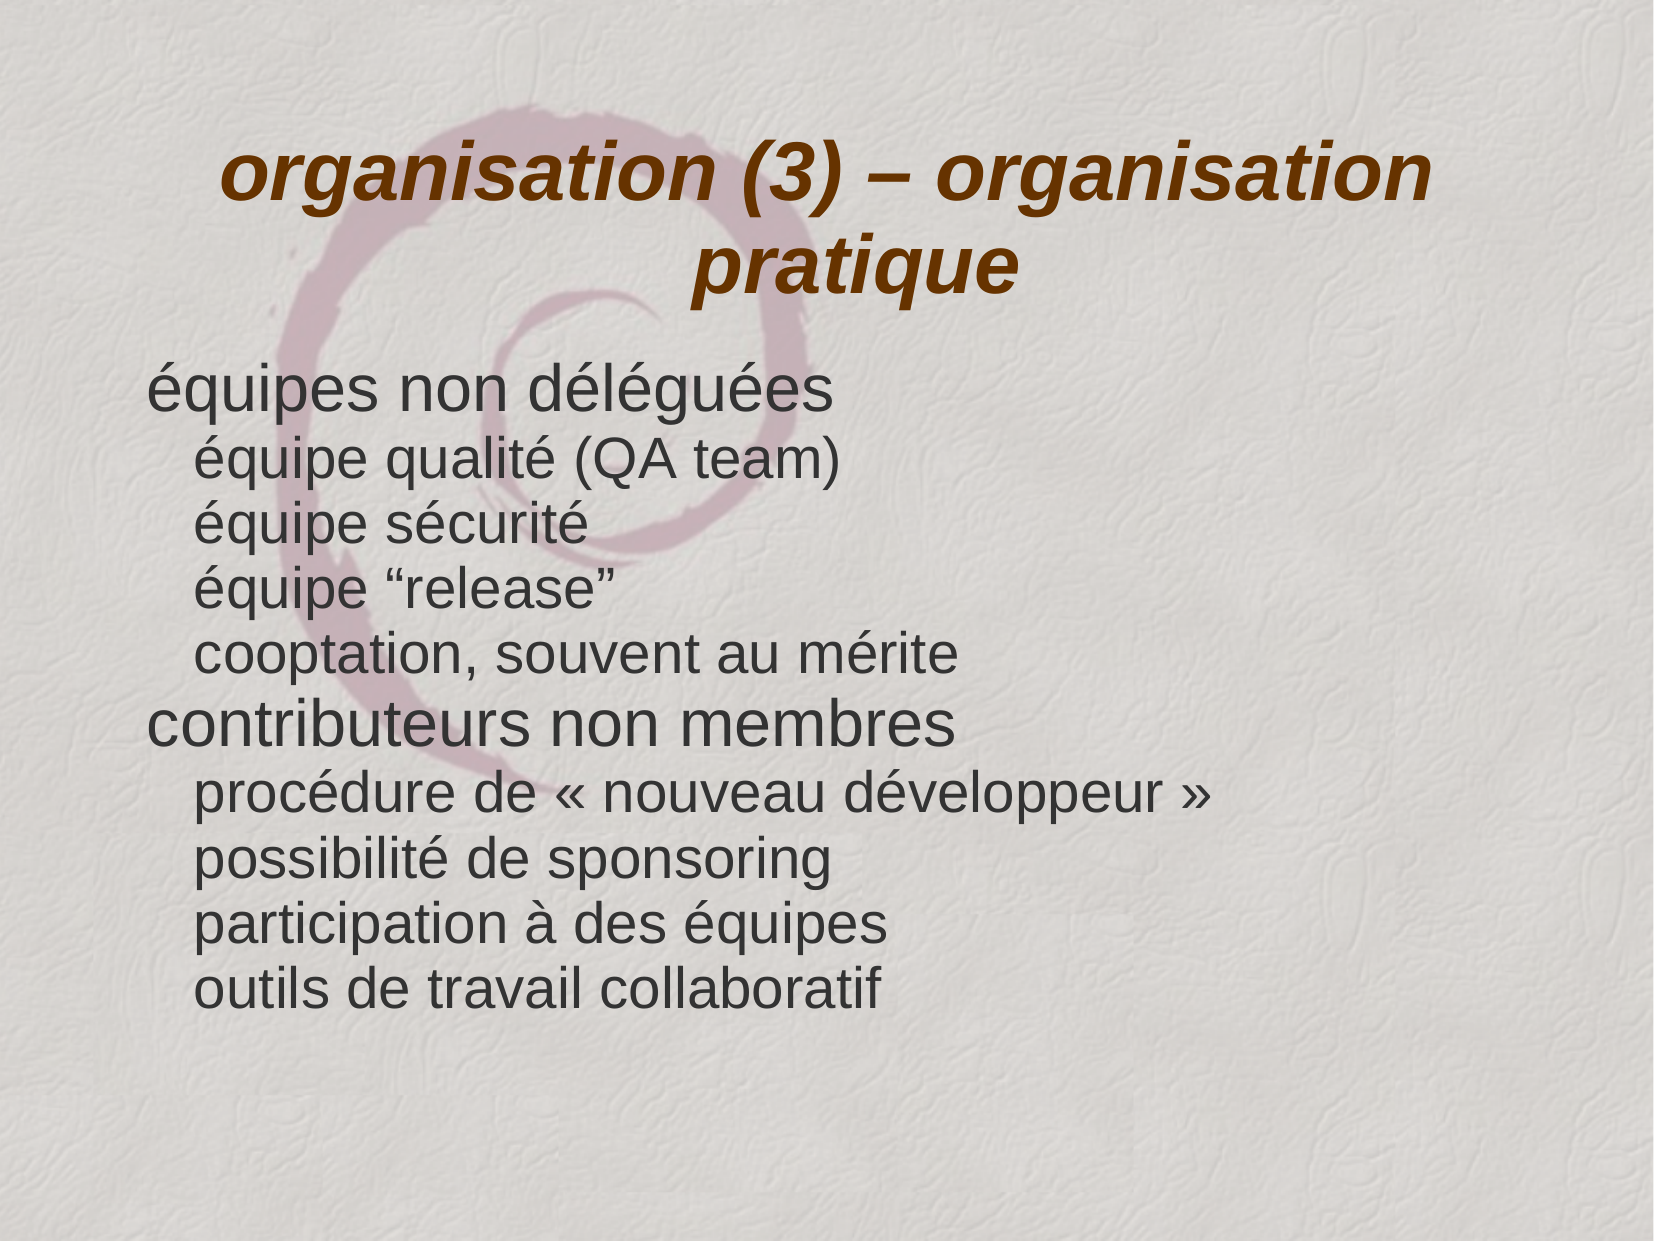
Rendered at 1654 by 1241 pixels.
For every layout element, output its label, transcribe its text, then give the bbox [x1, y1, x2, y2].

title organisation (3) – organisation pratique [121, 114, 1534, 322]
picture [0, 0, 1654, 1241]
list équipes non déléguées équipe qualité (QA team) équipe sécurité équipe “release” cooptation, souvent au mérite contributeurs non membres procédure de « nouveau développeur » possibilité de sponsoring participation à des équipes outils de travail collaboratif [134, 350, 1516, 1133]
